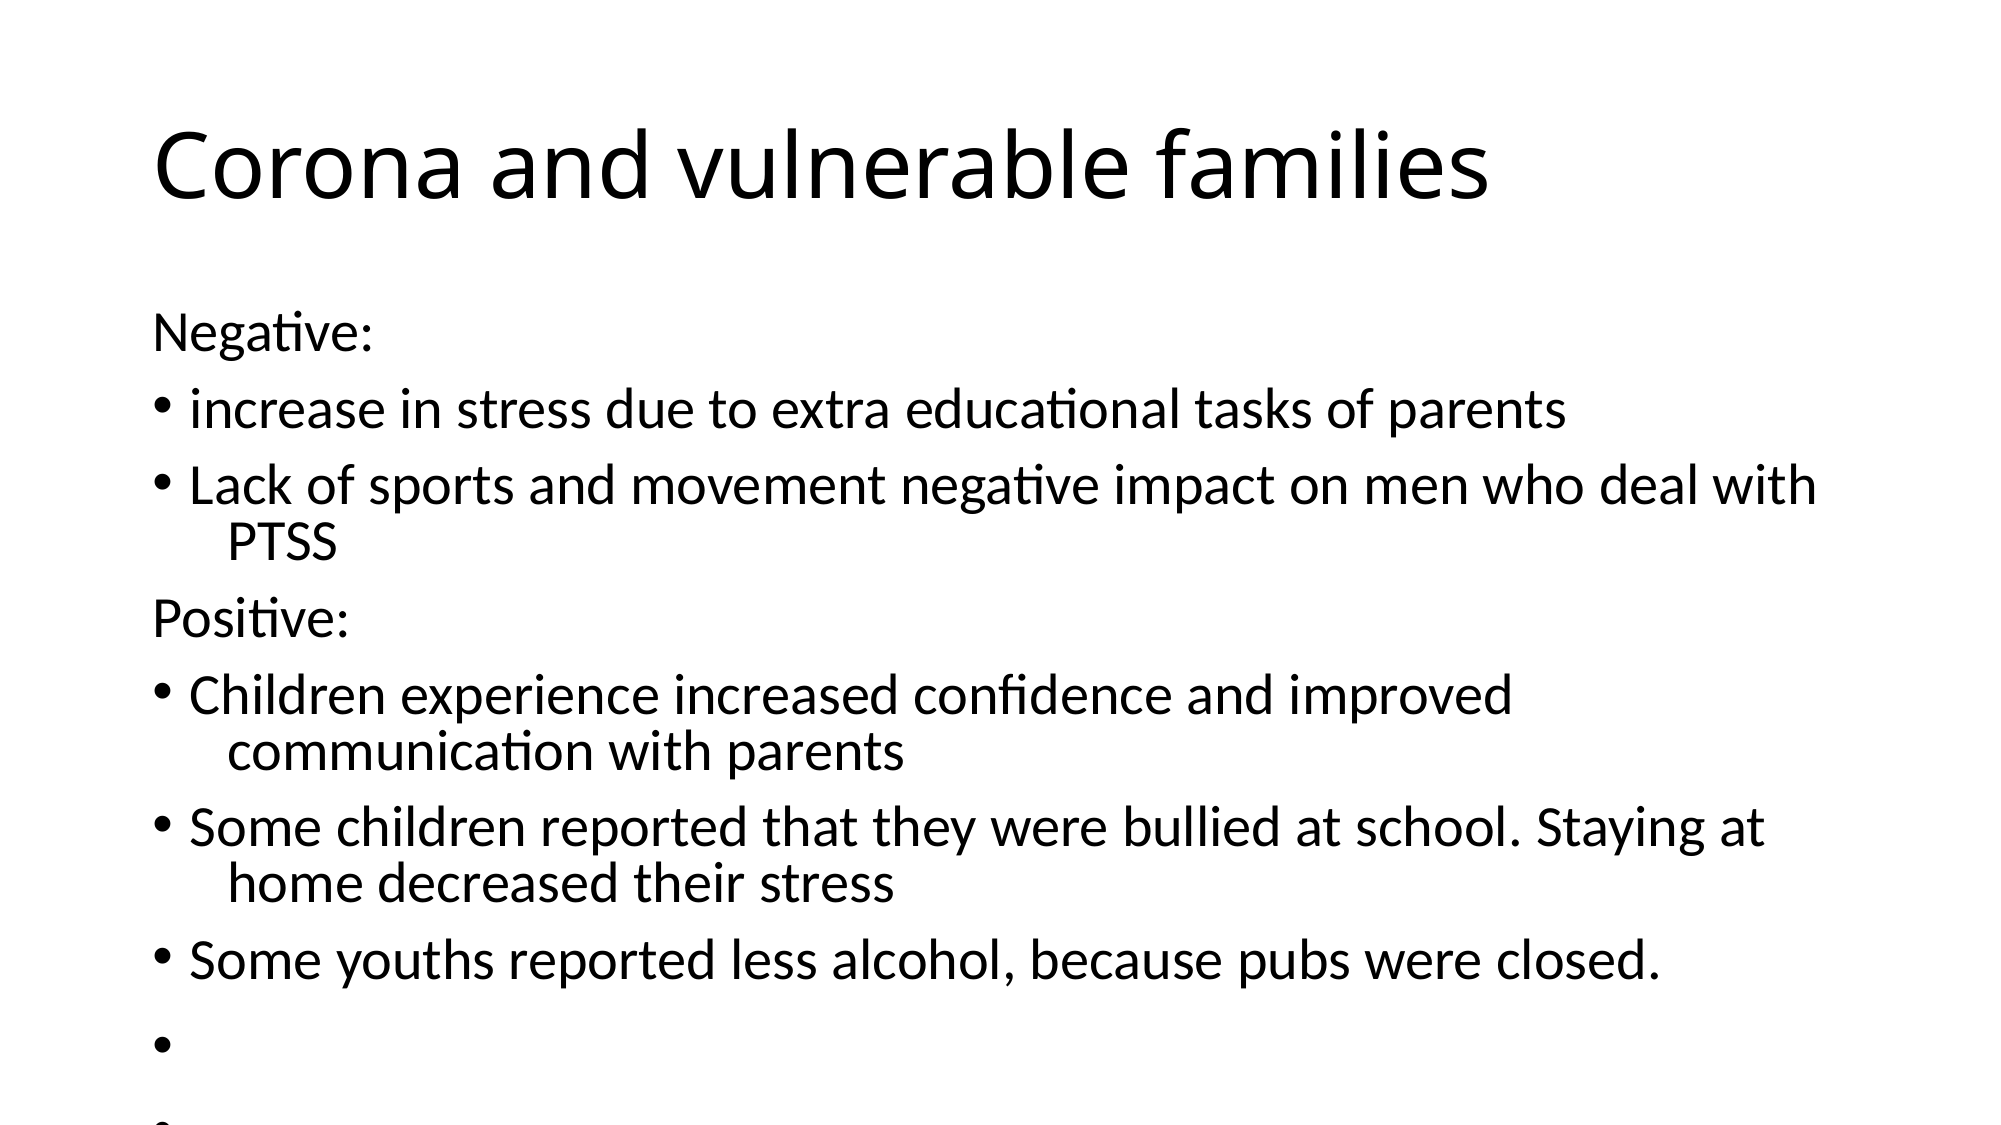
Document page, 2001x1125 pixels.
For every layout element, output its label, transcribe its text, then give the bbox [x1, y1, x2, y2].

list Negative: increase in stress due to extra educational tasks of parents Lack of sports and movement negative impact on men who deal with PTSS Positive: Children experience increased confidence and improved communication with parents Some children reported that they were bullied at school. Staying at home decreased their stress Some youths reported less alcohol, because pubs were closed. [137, 299, 1863, 1014]
title Corona and vulnerable families [137, 59, 1863, 278]
